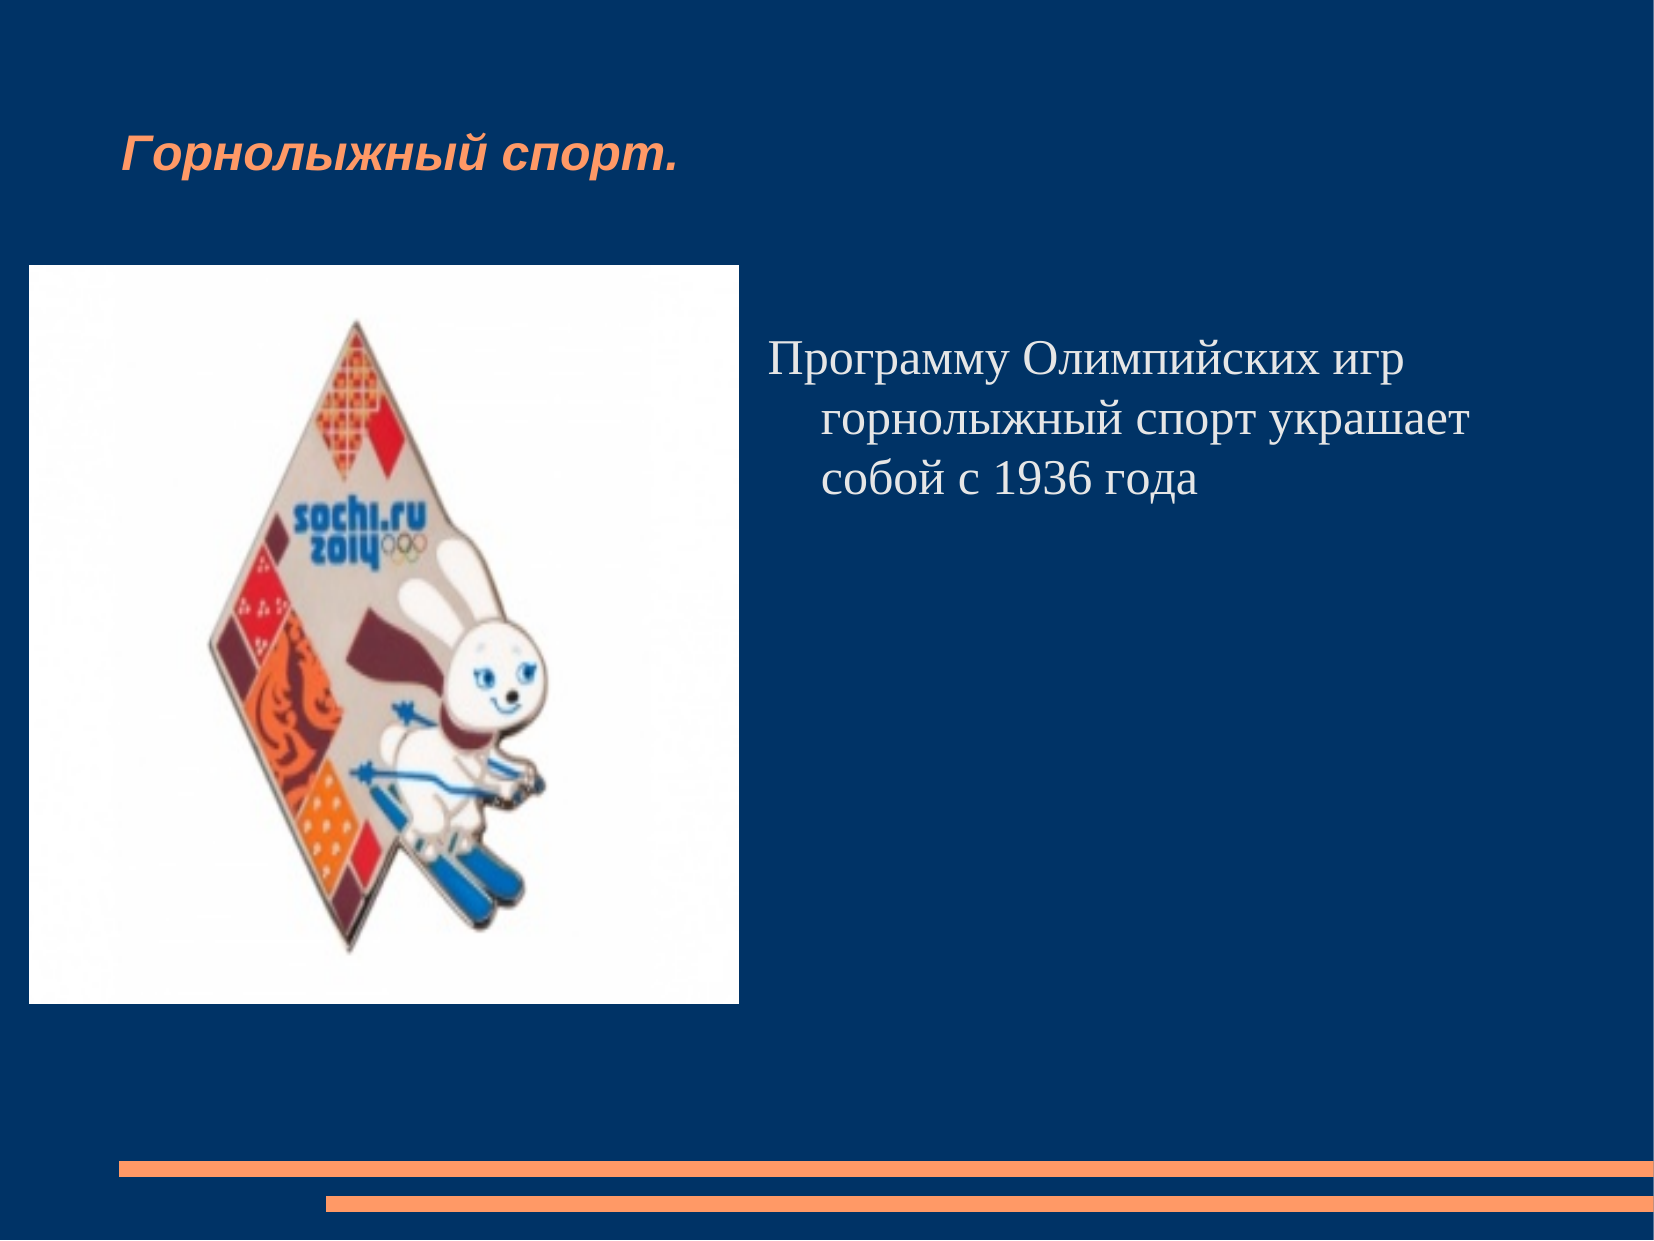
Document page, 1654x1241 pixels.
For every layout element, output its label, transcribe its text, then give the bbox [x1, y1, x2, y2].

list Программу Олимпийских игр горнолыжный спорт украшает собой с 1936 года [679, 324, 1565, 1144]
picture [29, 265, 739, 1004]
title Горнолыжный спорт. [121, 46, 1534, 254]
